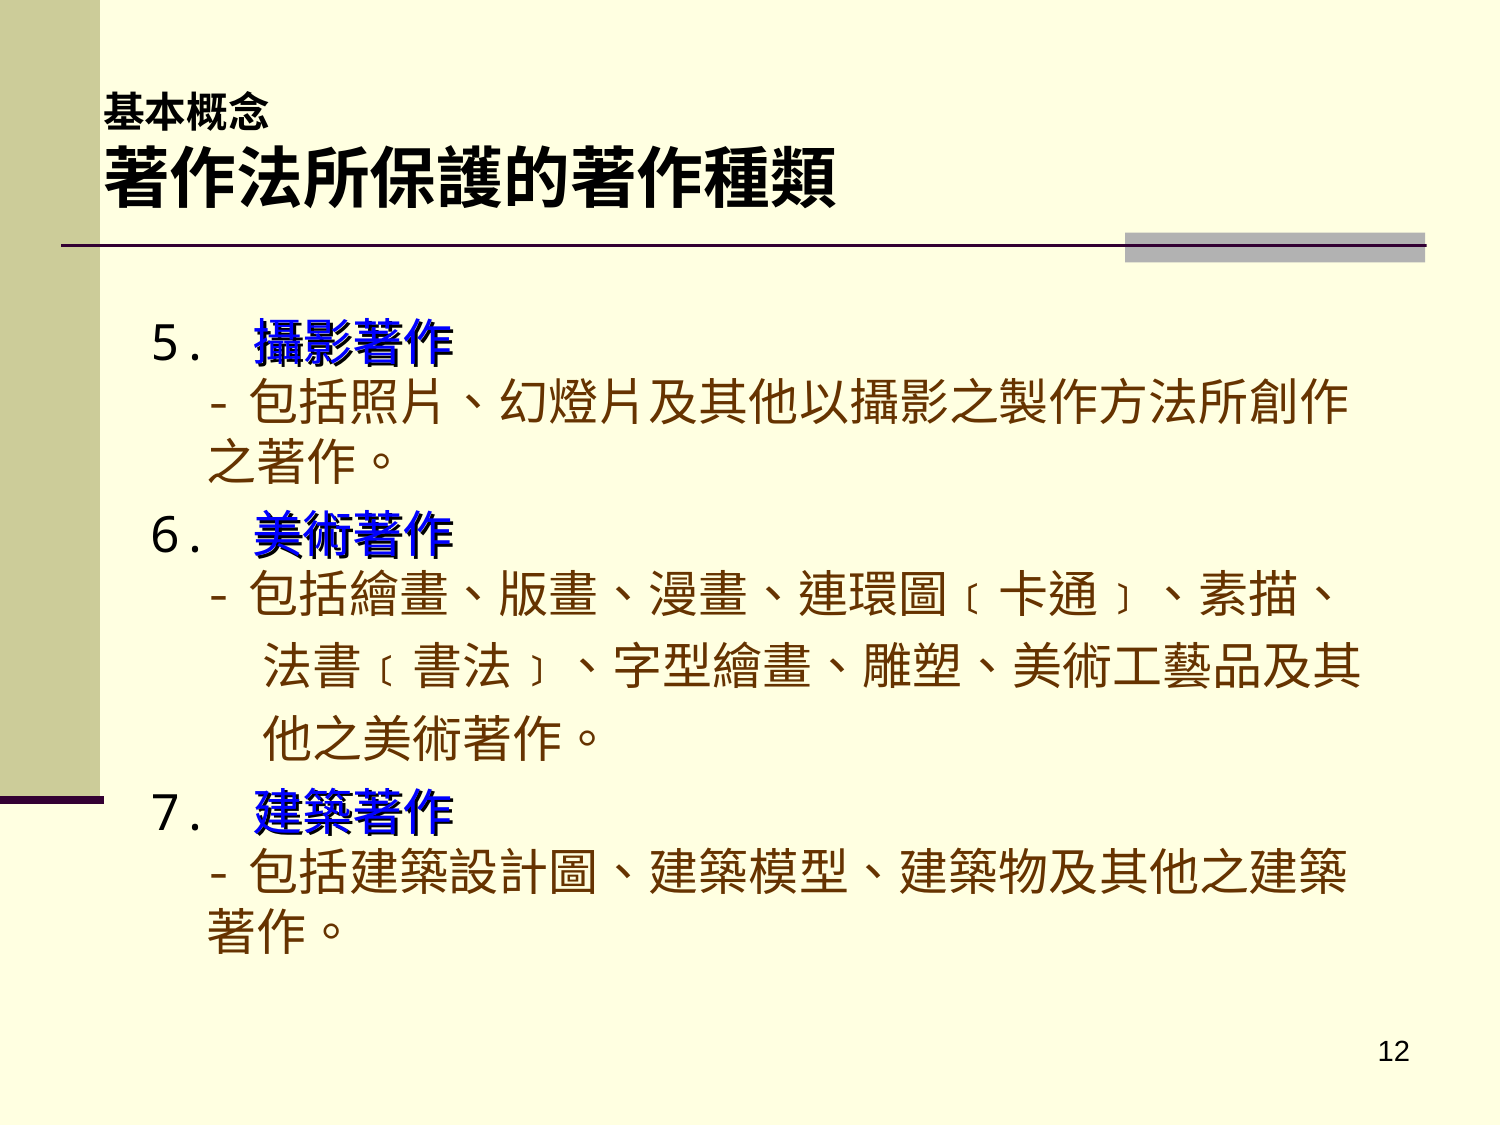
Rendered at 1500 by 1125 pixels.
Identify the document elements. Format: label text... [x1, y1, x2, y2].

text_box 基本概念 著作法所保護的著作種類 [88, 78, 1408, 224]
list 5. 攝影著作 -包括照片、幻燈片及其他以攝影之製作方法所創作之著作。 6. 美術著作 -包括繪畫、版畫、漫畫、連環圖﹝卡通﹞、素描、 法書﹝書法﹞、字型繪畫、雕塑、美術工藝品及其 他之美術著作。 7. 建築著作 -包括建築設計圖、建築模型、建築物及其他之建築著作。 [135, 302, 1388, 1059]
text_box <編號> [1074, 1024, 1426, 1103]
